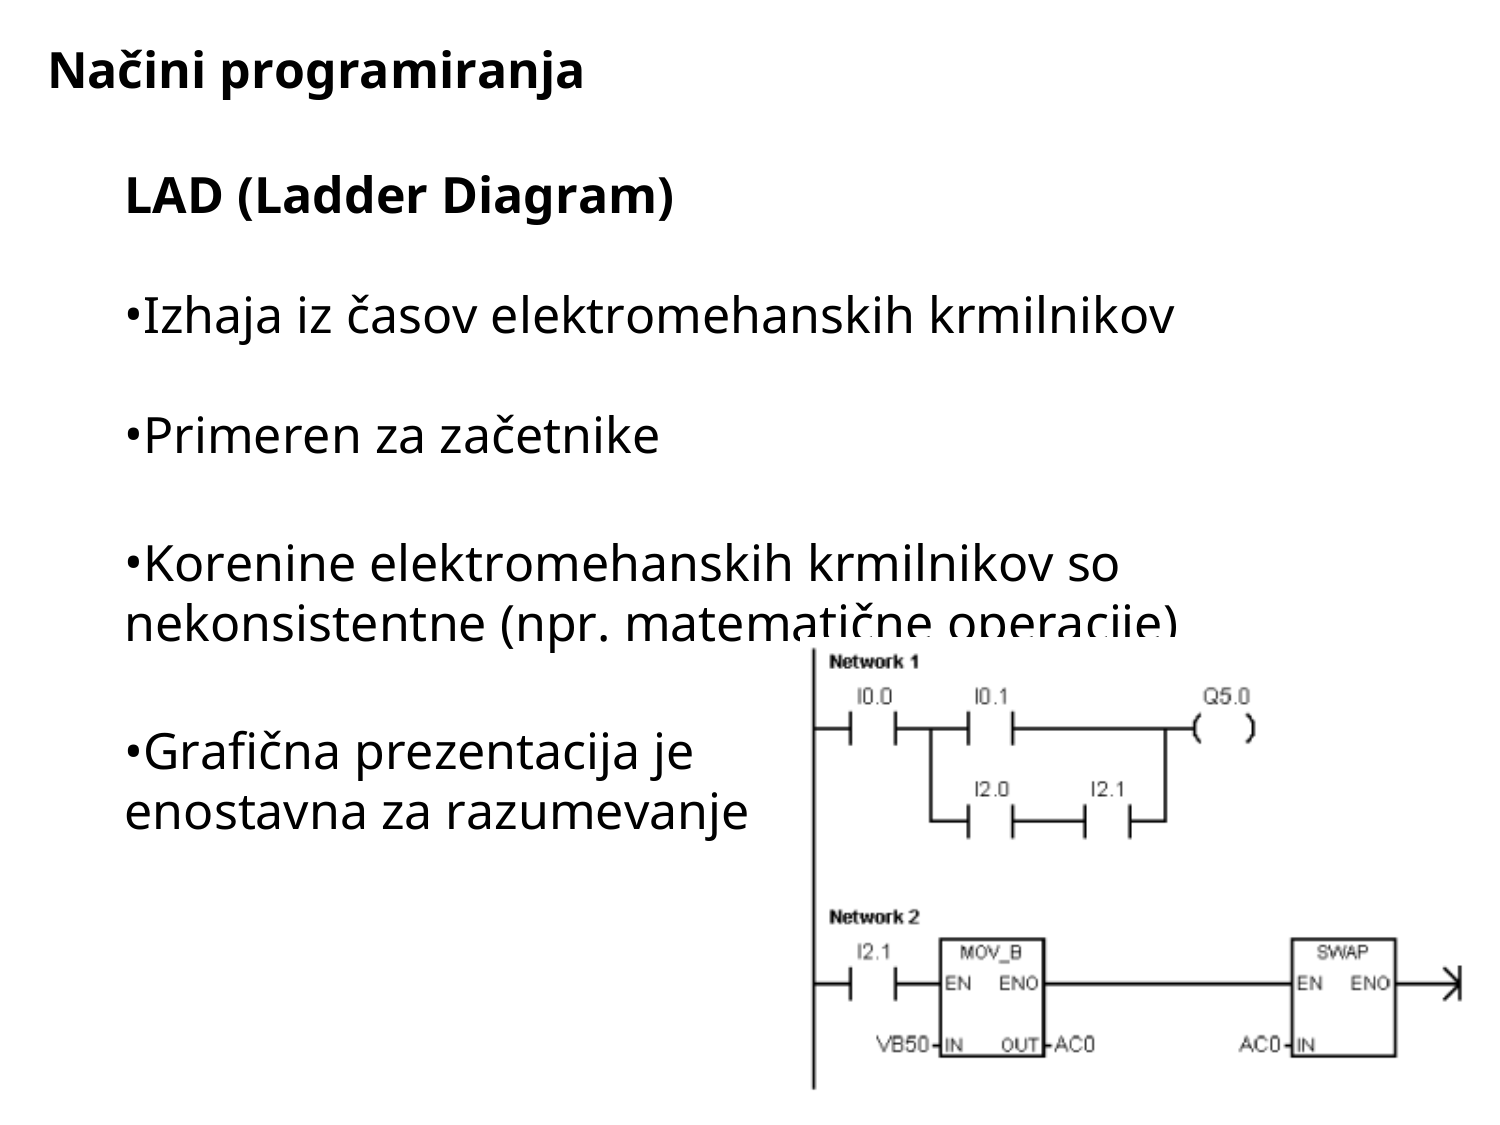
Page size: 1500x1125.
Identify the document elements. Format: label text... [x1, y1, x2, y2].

picture [800, 637, 1479, 1092]
text_box LAD (Ladder Diagram) Izhaja iz časov elektromehanskih krmilnikov Primeren za začetnike Korenine elektromehanskih krmilnikov so nekonsistentne (npr. matematične operacije) Grafična prezentacija je enostavna za razumevanje [109, 155, 1438, 848]
text_box Načini programiranja [32, 30, 601, 106]
